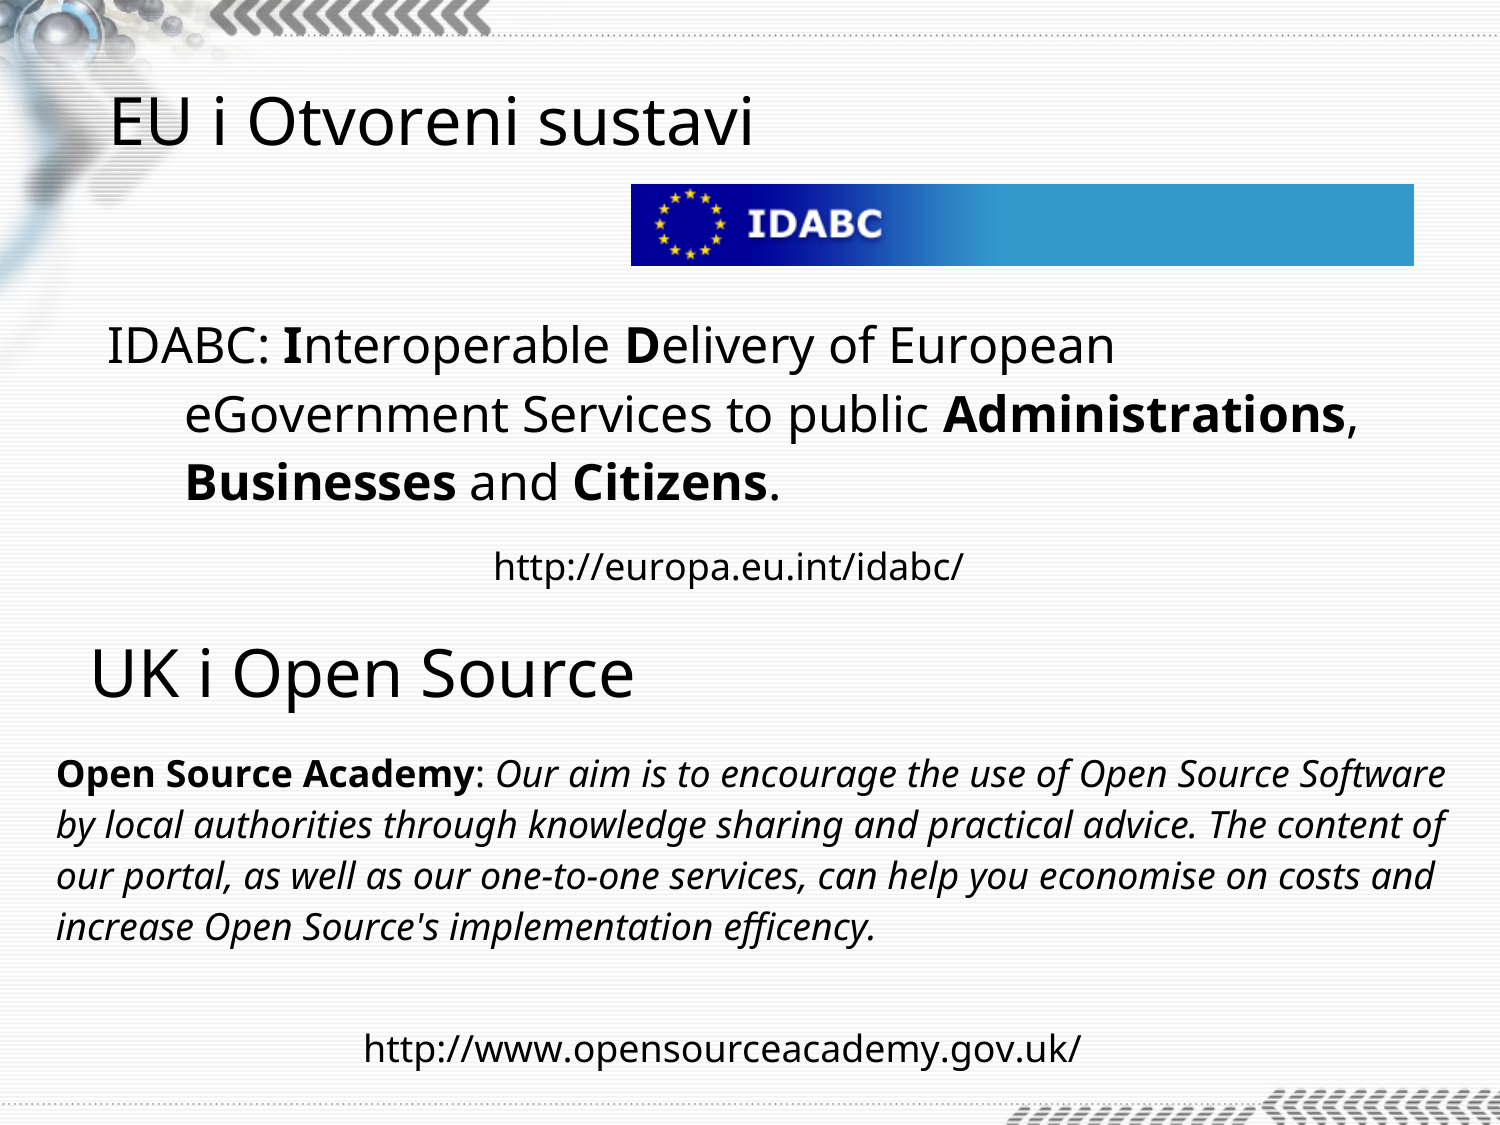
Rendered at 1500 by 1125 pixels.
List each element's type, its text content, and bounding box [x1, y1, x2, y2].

title EU i Otvoreni sustavi [94, 49, 1407, 173]
text_box UK i Open Source [74, 602, 1388, 725]
text_box http://europa.eu.int/idabc/ [478, 532, 980, 599]
picture [0, 0, 1500, 1125]
list IDABC: Interoperable Delivery of European eGovernment Services to public Administrations, Businesses and Citizens. [92, 302, 1436, 622]
text_box Open Source Academy: Our aim is to encourage the use of Open Source Software by local authorities through knowledge sharing and practical advice. The content of our portal, as well as our one-to-one services, can help you economise on costs and increase Open Source's implementation efficency. [41, 740, 1472, 960]
text_box http://www.opensourceacademy.gov.uk/ [348, 1014, 1098, 1082]
